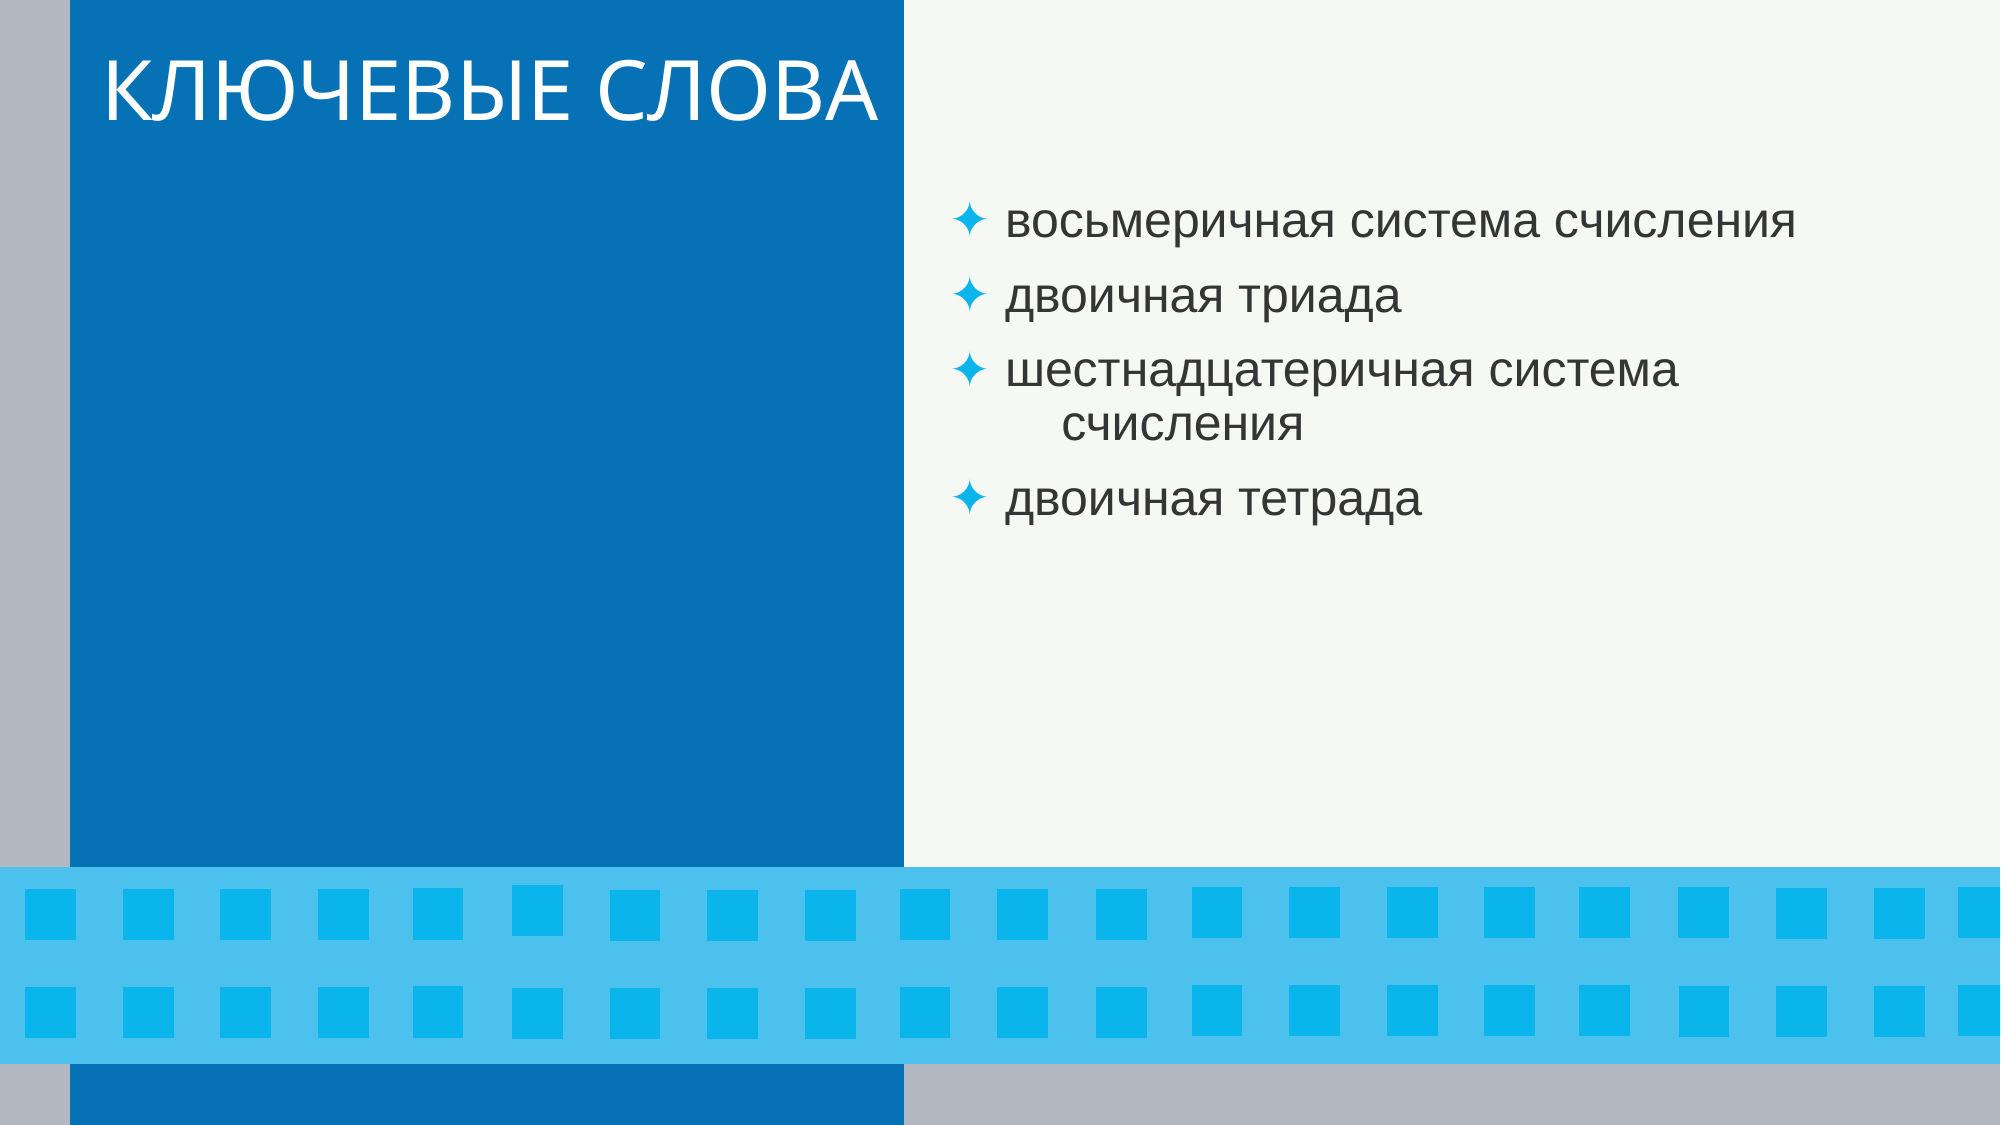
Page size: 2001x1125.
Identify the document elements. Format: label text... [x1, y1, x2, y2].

title КЛЮЧЕВЫЕ СЛОВА [86, 0, 904, 147]
subtitle восьмеричная система счисления двоичная триада шестнадцатеричная система счисления двоичная тетрада [933, 186, 1931, 806]
